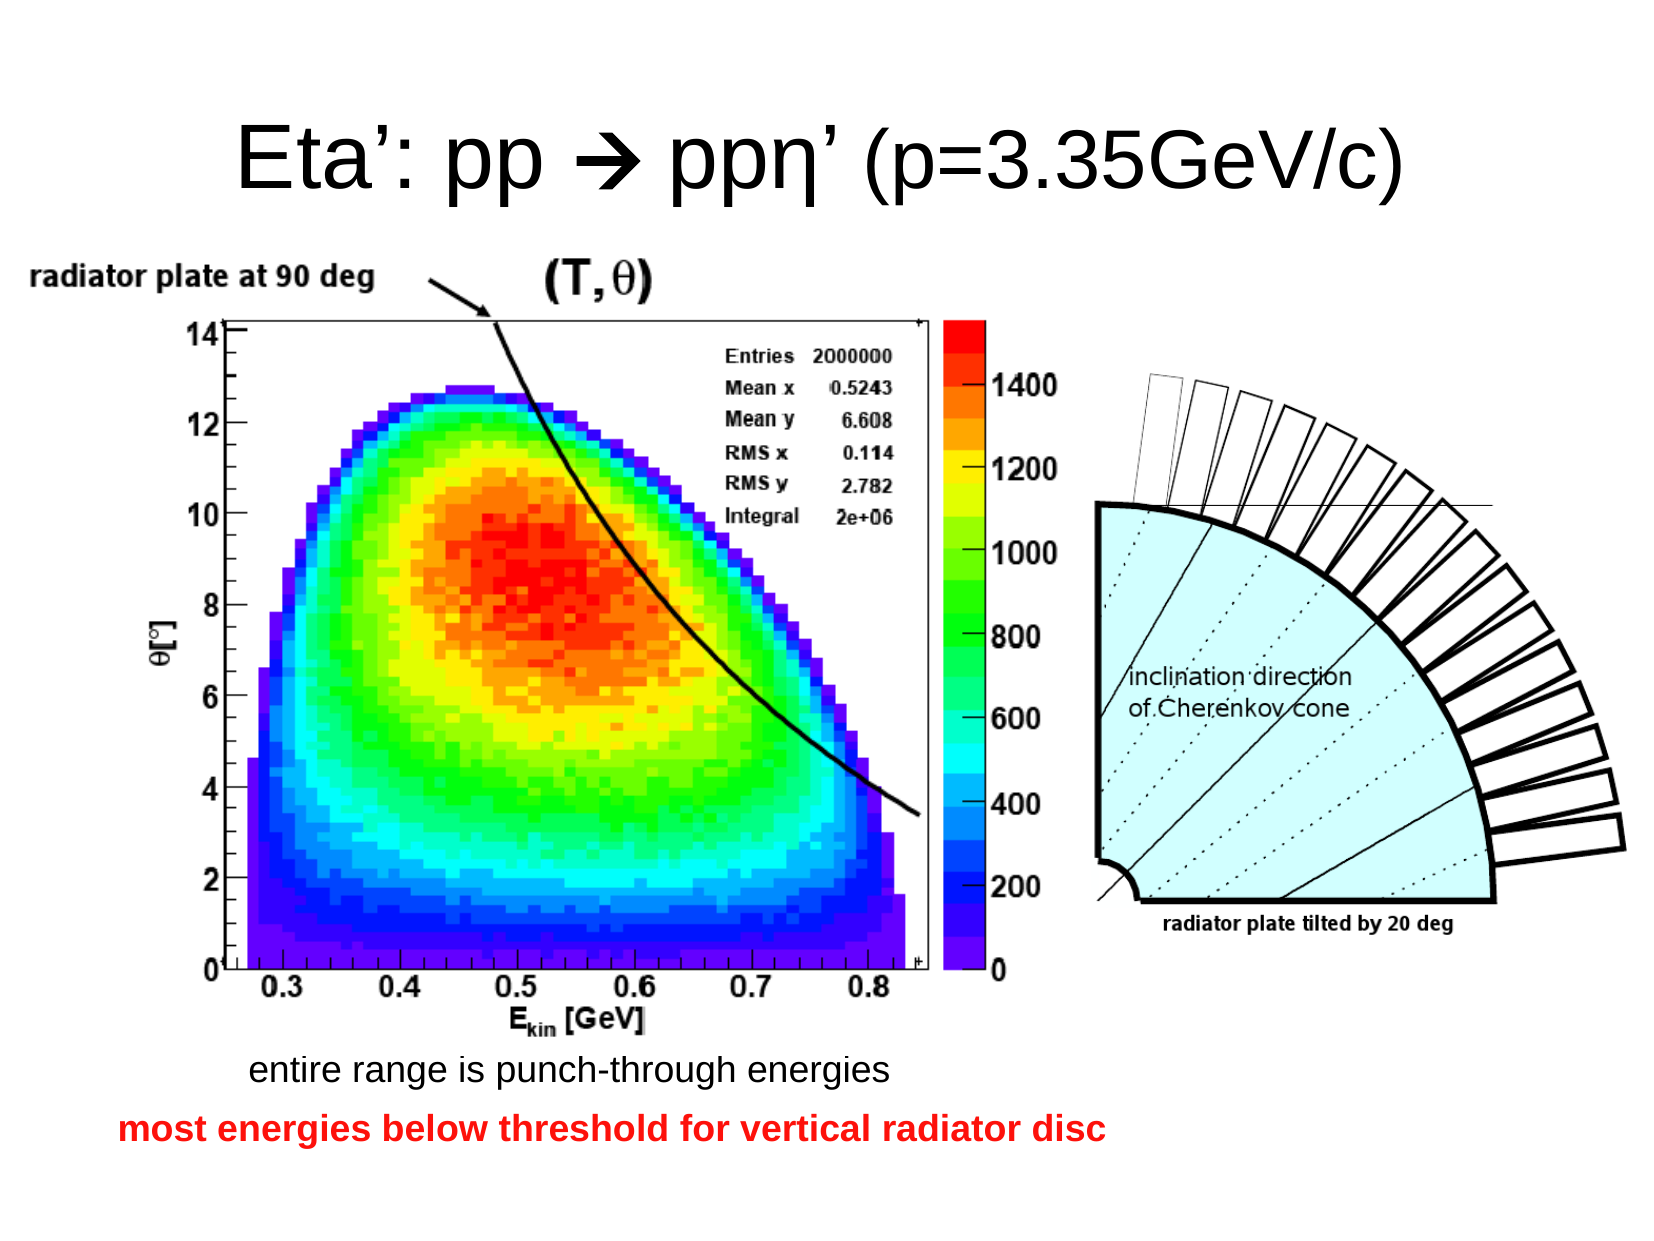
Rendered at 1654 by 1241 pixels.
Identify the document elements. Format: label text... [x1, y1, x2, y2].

text_box entire range is punch-through energies [233, 1057, 906, 1099]
picture [21, 238, 1647, 1057]
title Eta’: pp  ppη’ (p=3.35GeV/c) [145, 62, 1496, 251]
text_box most energies below threshold for vertical radiator disc [102, 1100, 1123, 1158]
